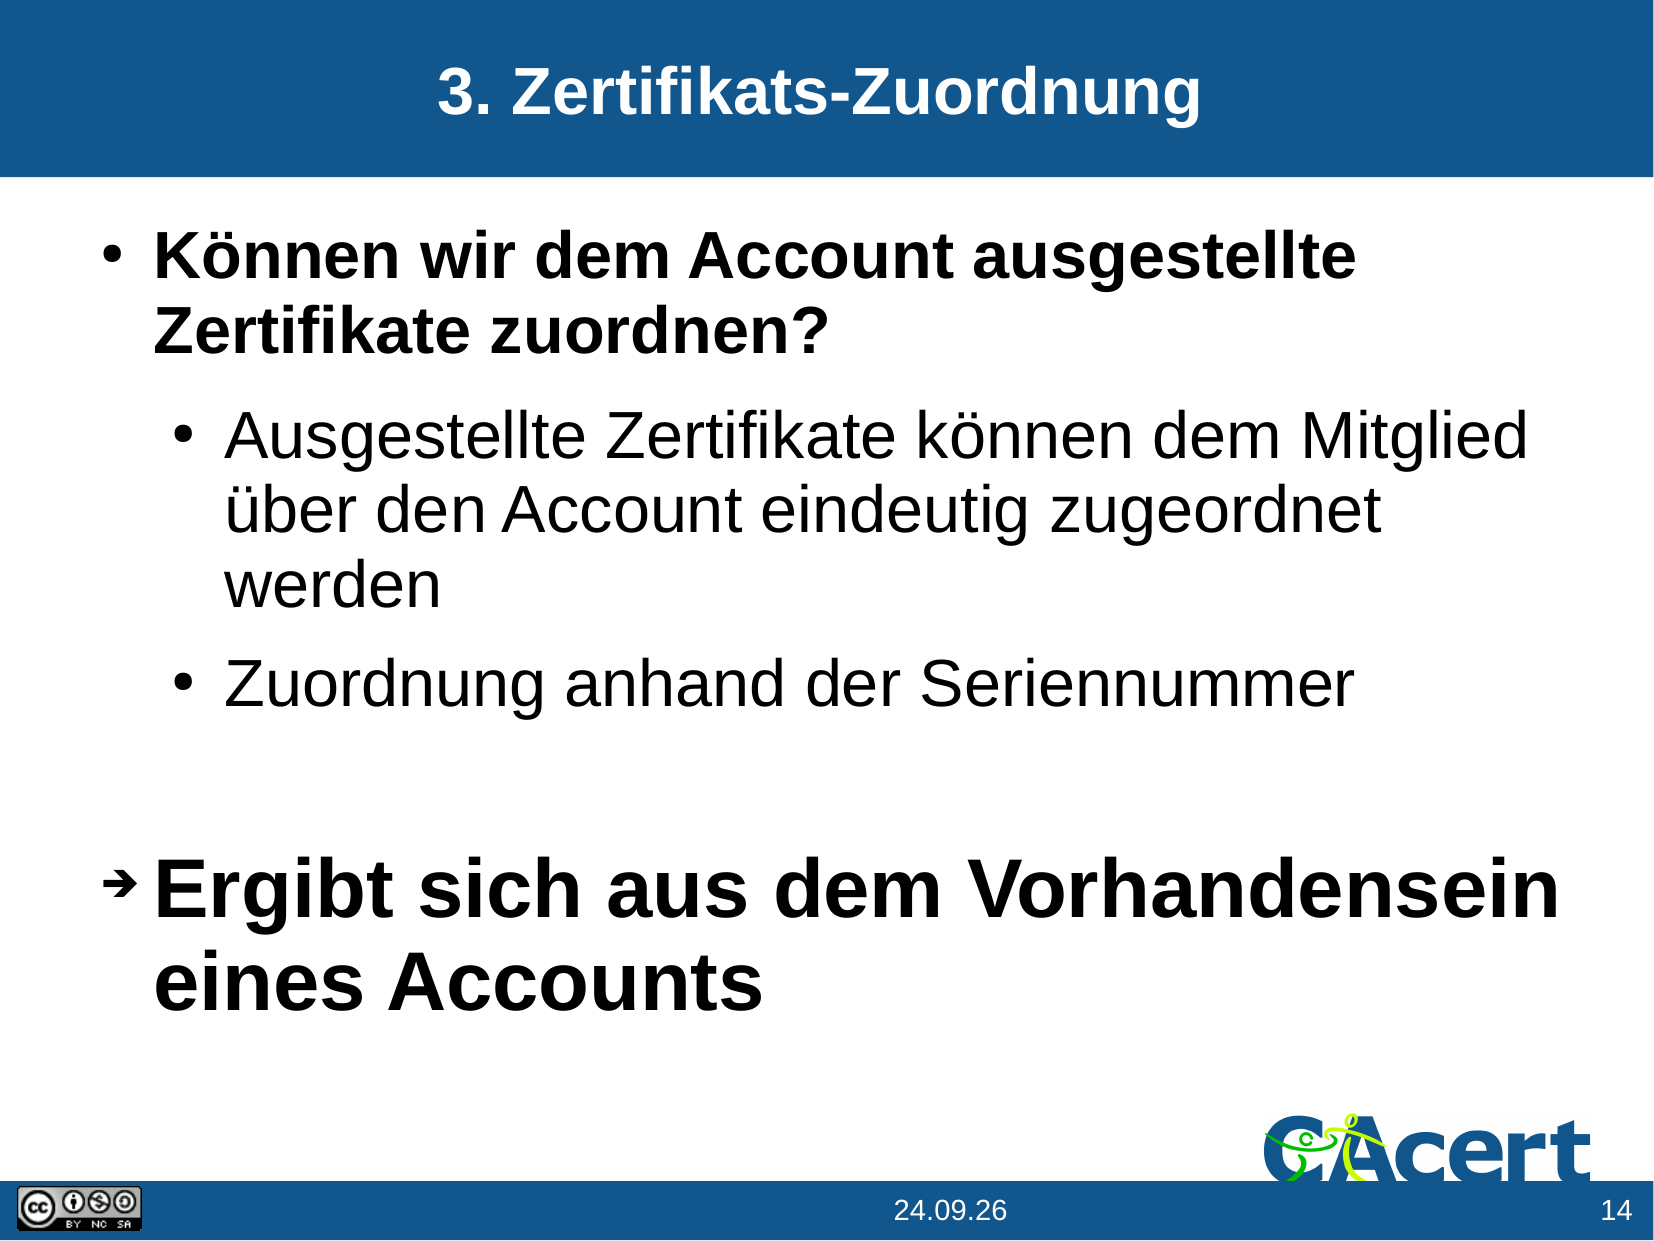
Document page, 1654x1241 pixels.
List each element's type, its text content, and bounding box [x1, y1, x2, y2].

picture [17, 1186, 142, 1231]
title 3. Zertifikats-Zuordnung [76, 17, 1565, 166]
list Können wir dem Account ausgestellte Zertifikate zuordnen? Ausgestellte Zertifikate können dem Mitglied über den Account eindeutig zugeordnet werden Zuordnung anhand der Seriennummer Ergibt sich aus dem Vorhandensein eines Accounts [82, 218, 1571, 1077]
picture [1263, 1112, 1591, 1181]
